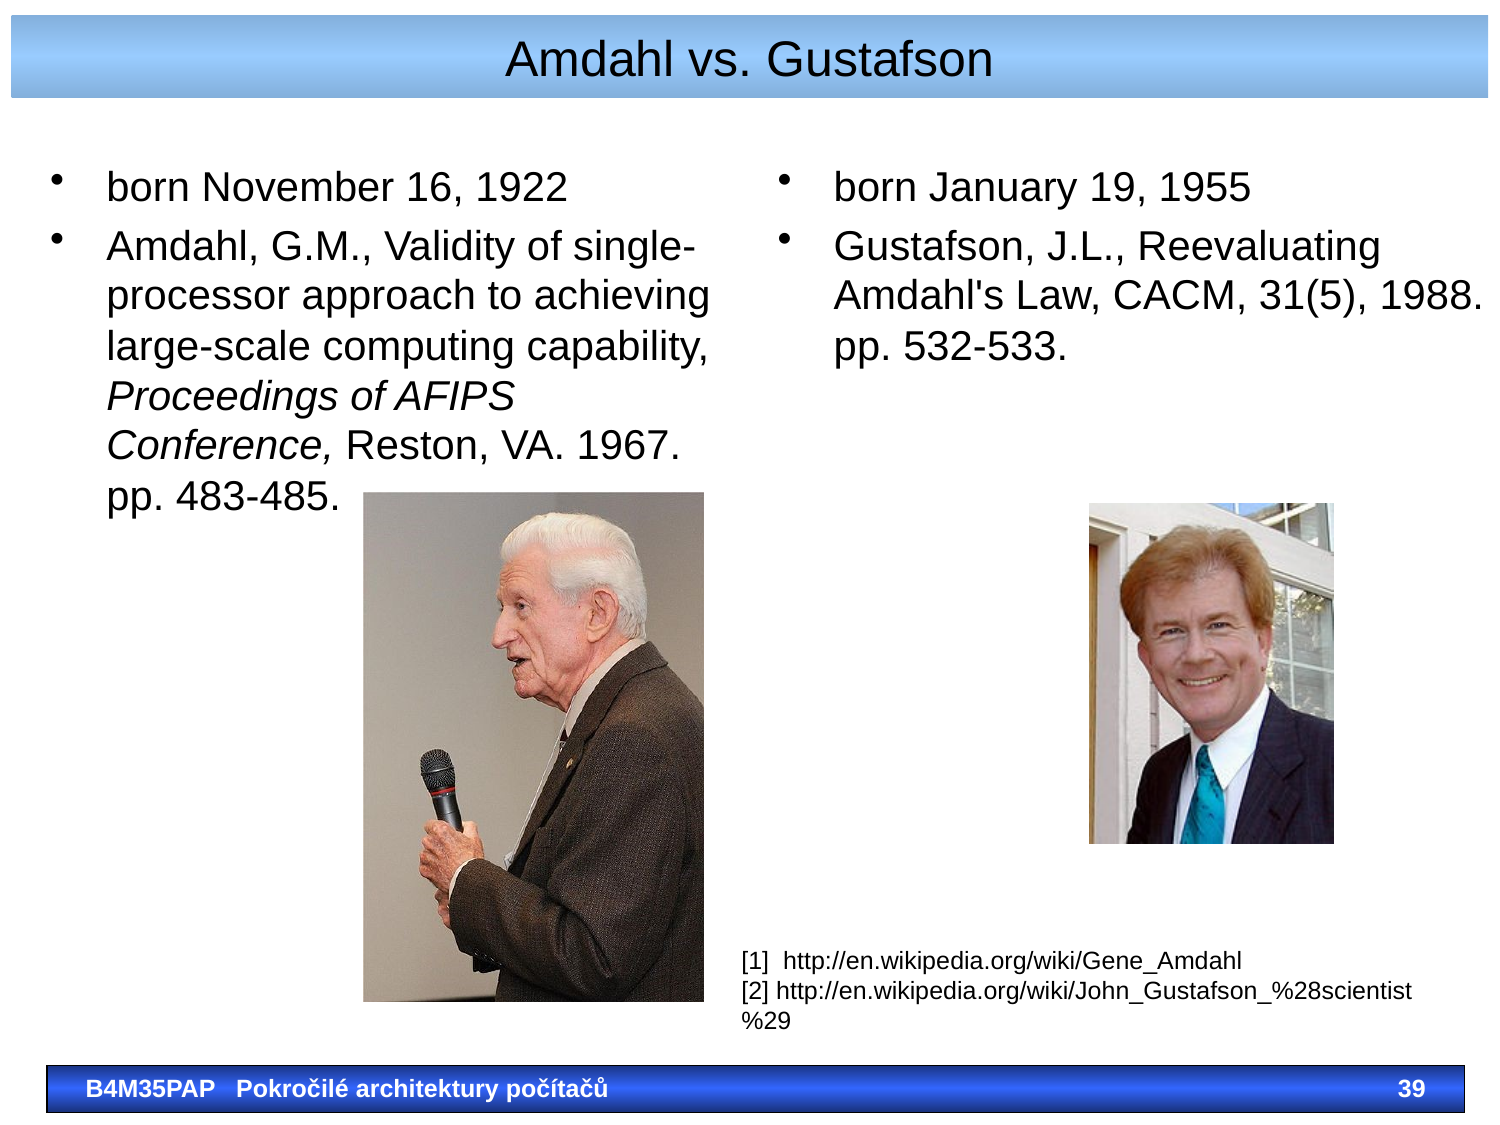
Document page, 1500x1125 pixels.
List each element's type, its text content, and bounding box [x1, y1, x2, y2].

footer B4M35PAP Pokročilé architektury počítačů [70, 1065, 1429, 1113]
list born November 16, 1922 Amdahl, G.M., Validity of single-processor approach to achieving large-scale computing capability, Proceedings of AFIPS Conference, Reston, VA. 1967. pp. 483-485. [35, 152, 762, 1000]
text_box [1] http://en.wikipedia.org/wiki/Gene_Amdahl [2] http://en.wikipedia.org/wiki/John_Gustafson_%28scientist%29 [726, 937, 1477, 1043]
list born January 19, 1955 Gustafson, J.L., Reevaluating Amdahl's Law, CACM, 31(5), 1988. pp. 532-533. [762, 152, 1500, 1000]
slide_number <number> [1346, 1065, 1441, 1112]
picture [1089, 503, 1334, 844]
title Amdahl vs. Gustafson [11, 15, 1489, 98]
picture [363, 492, 704, 1002]
